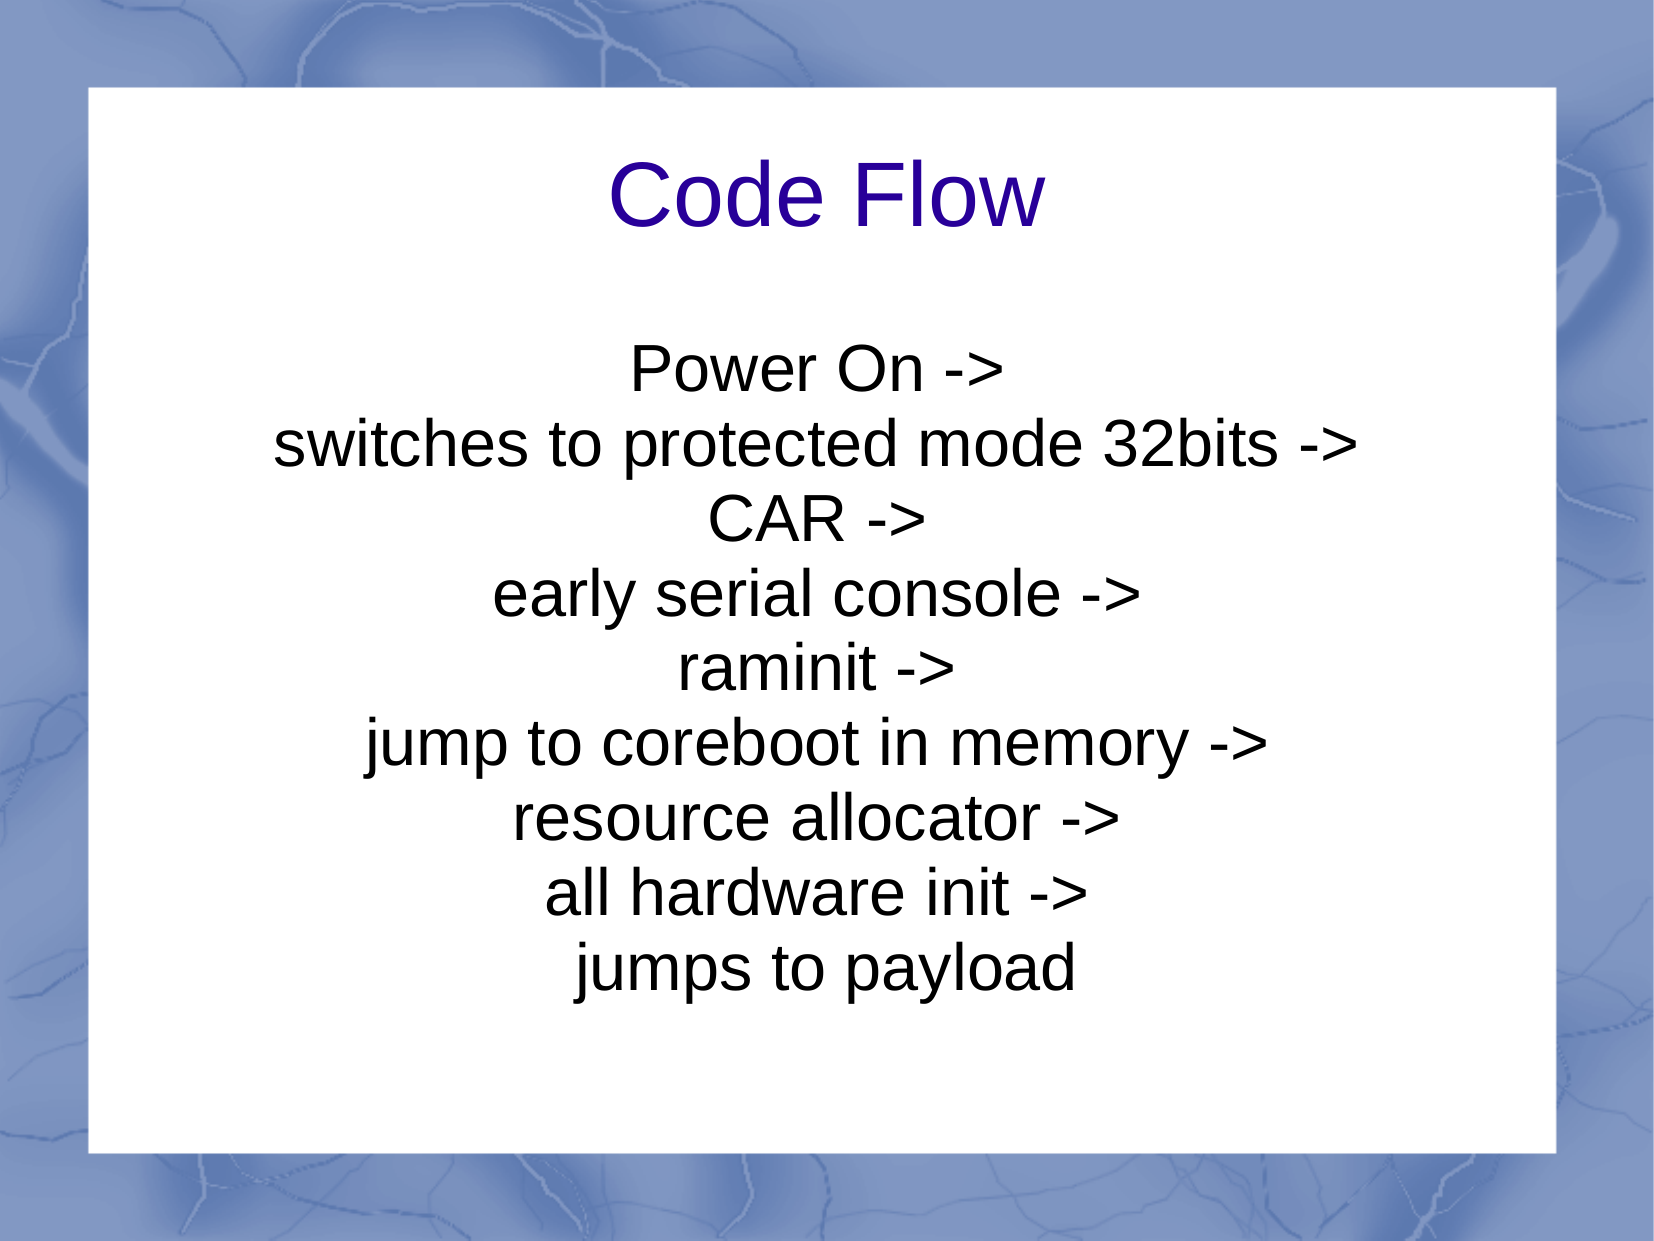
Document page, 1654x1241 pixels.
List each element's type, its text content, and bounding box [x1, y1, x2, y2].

subtitle Power On -> switches to protected mode 32bits -> CAR -> early serial console -> raminit -> jump to coreboot in memory -> resource allocator -> all hardware init -> jumps to payload [147, 331, 1506, 1005]
title Code Flow [118, 90, 1536, 298]
picture [0, 0, 1654, 1241]
